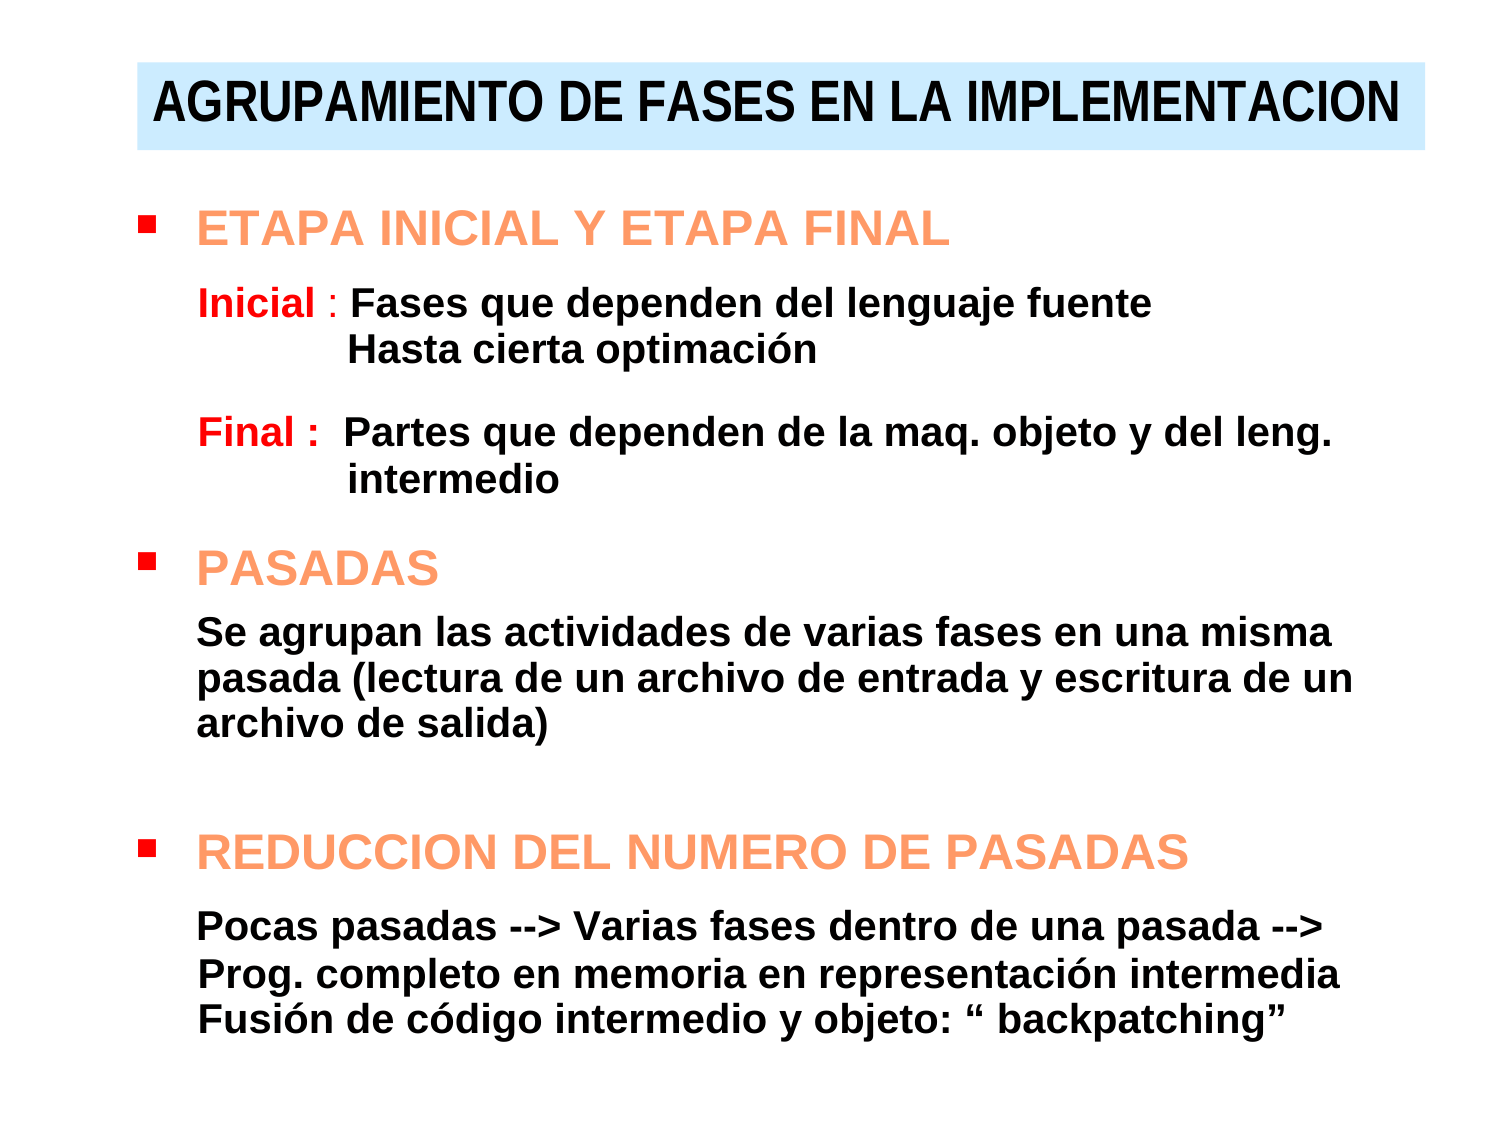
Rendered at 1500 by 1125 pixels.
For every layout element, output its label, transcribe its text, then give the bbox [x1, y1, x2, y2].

list ETAPA INICIAL Y ETAPA FINAL Inicial : Fases que dependen del lenguaje fuente Hasta cierta optimación Final : Partes que dependen de la maq. objeto y del leng. intermedio PASADAS Se agrupan las actividades de varias fases en una misma pasada (lectura de un archivo de entrada y escritura de un archivo de salida) REDUCCION DEL NUMERO DE PASADAS Pocas pasadas --> Varias fases dentro de una pasada --> Prog. completo en memoria en representación intermedia Fusión de código intermedio y objeto: “ backpatching” [125, 187, 1401, 1125]
title AGRUPAMIENTO DE FASES EN LA IMPLEMENTACION [137, 62, 1426, 151]
